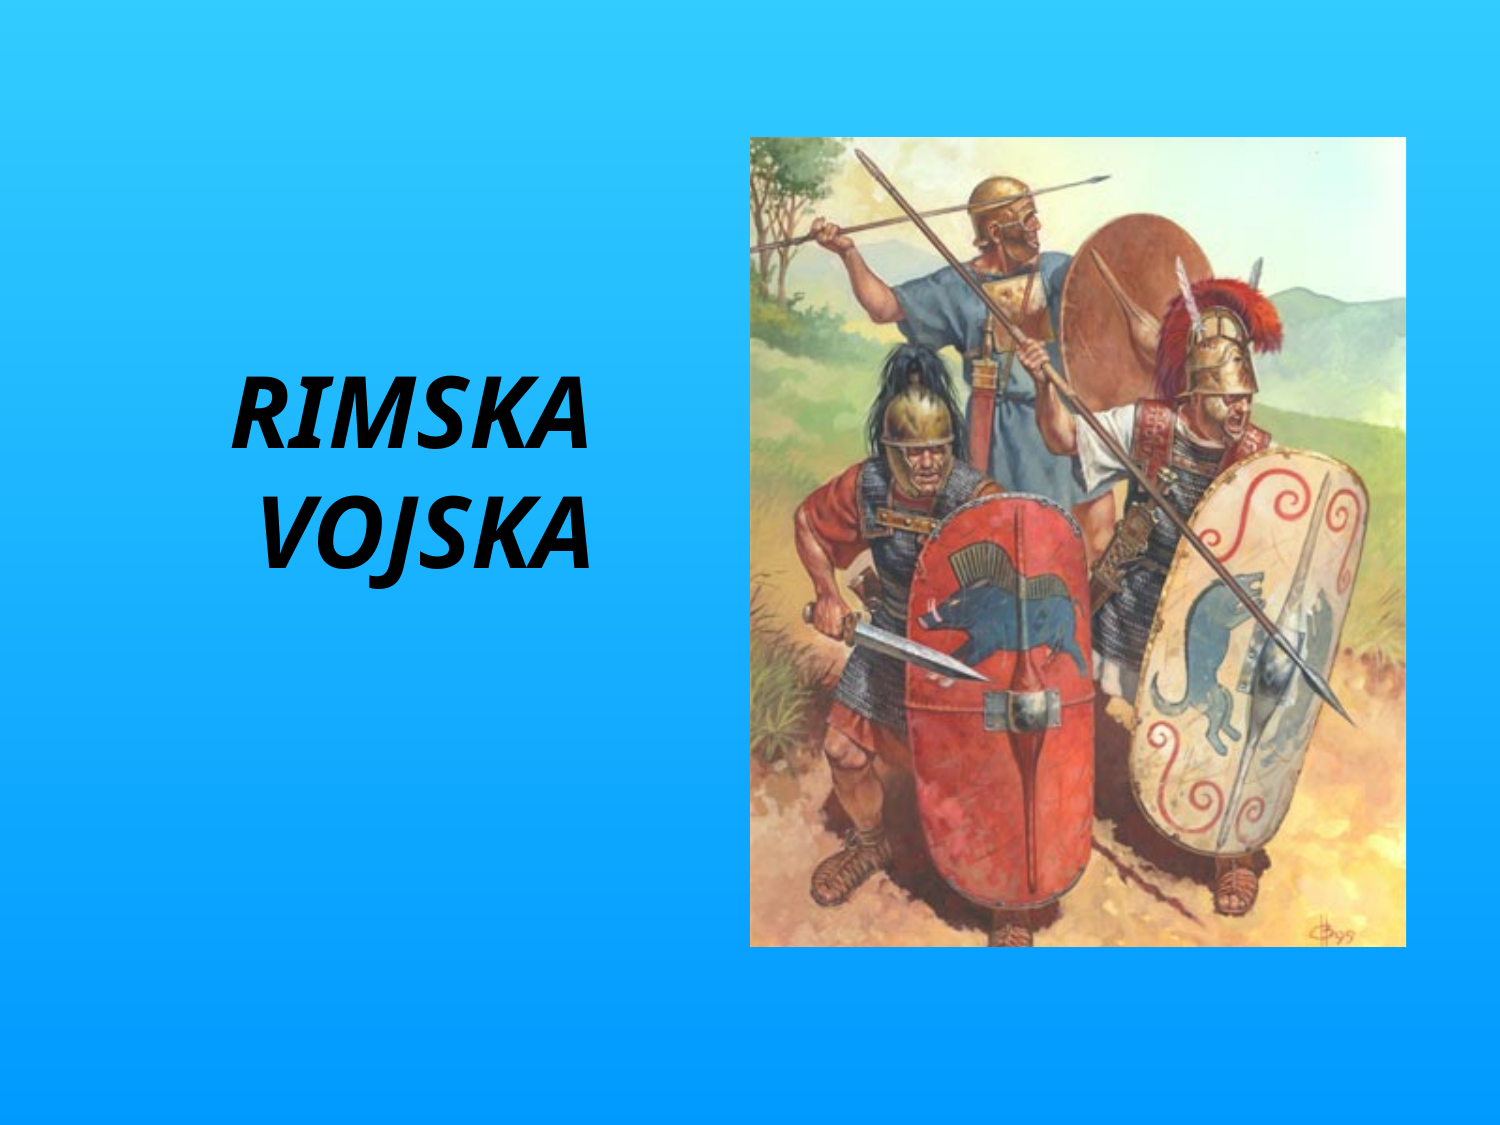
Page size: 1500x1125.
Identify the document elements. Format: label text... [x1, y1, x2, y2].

title RIMSKA VOJSKA [112, 375, 738, 563]
picture [0, 137, 1500, 947]
